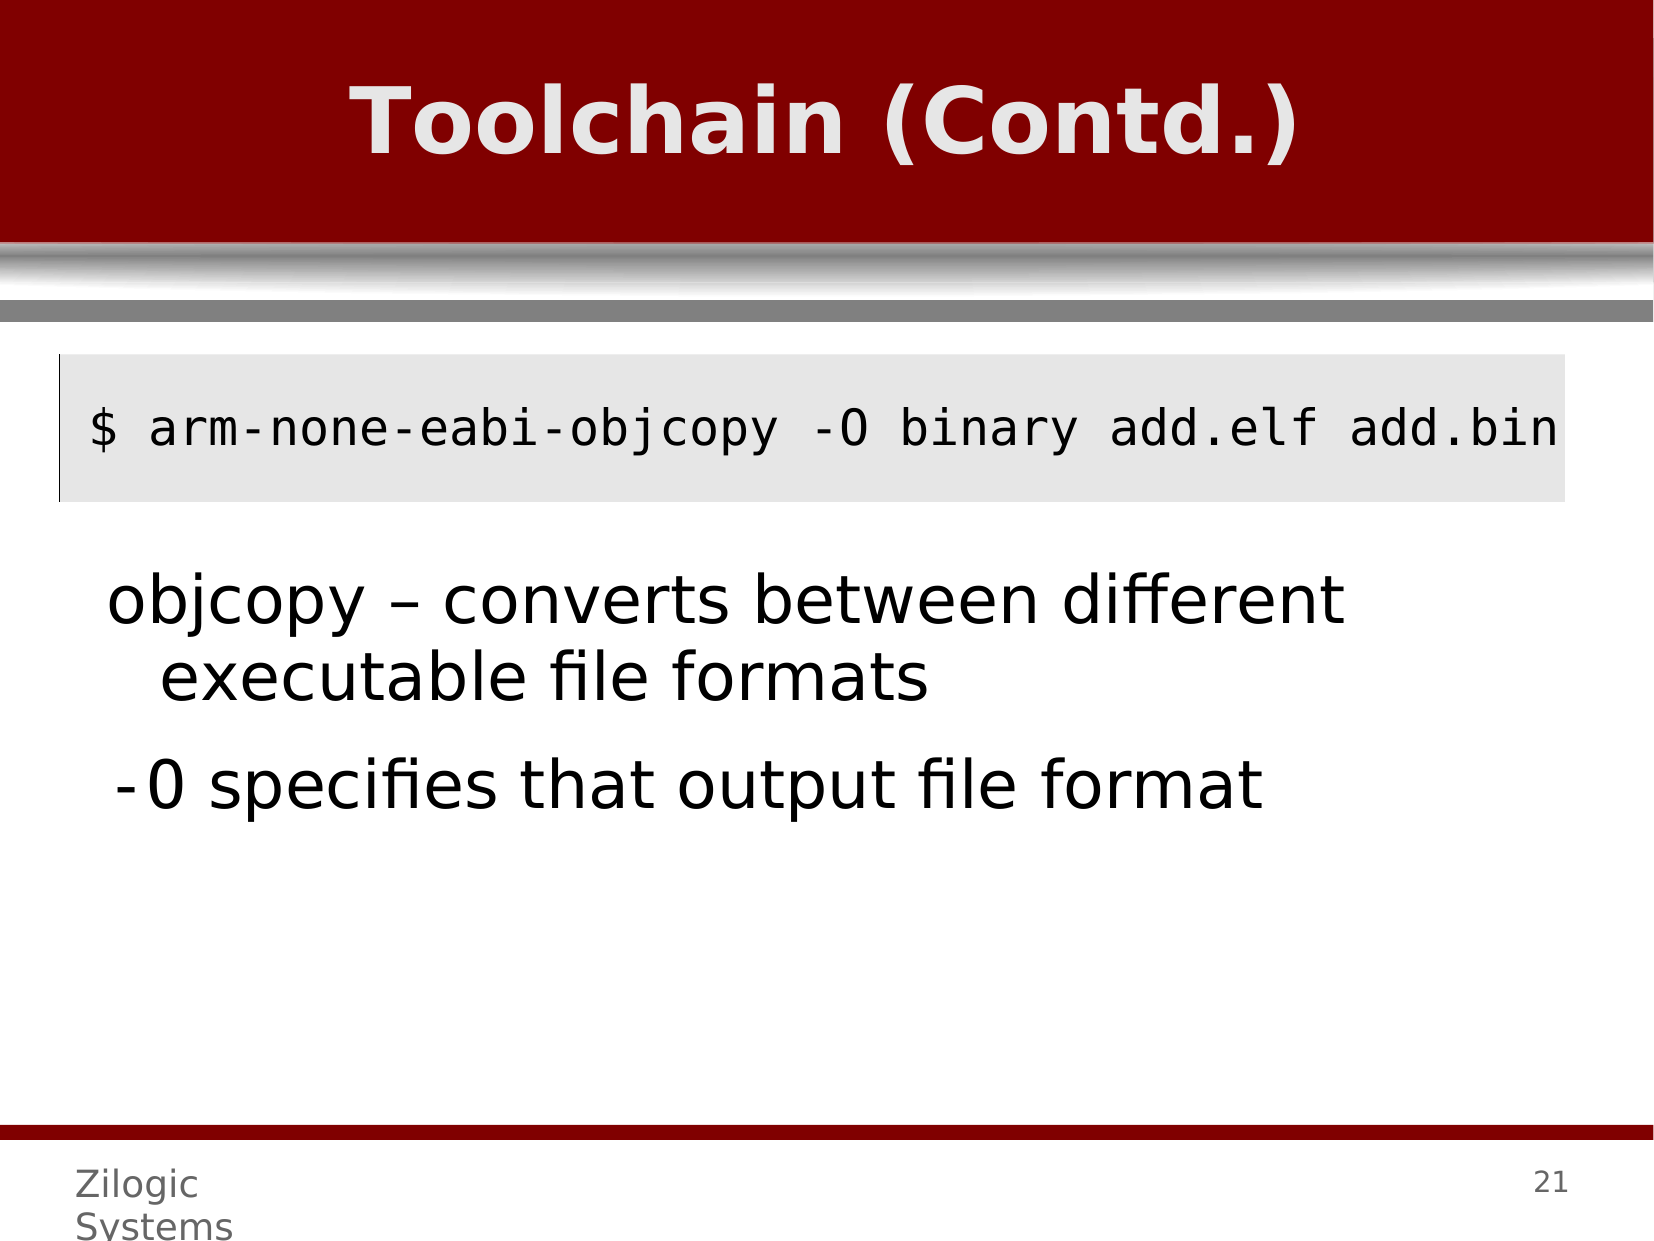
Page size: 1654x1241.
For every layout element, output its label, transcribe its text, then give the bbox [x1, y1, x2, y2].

text_box $ arm-none-eabi-objcopy -O binary add.elf add.bin [60, 354, 1565, 502]
list objcopy – converts between different executable file formats -O specifies that output file format [88, 561, 1572, 1094]
title Toolchain (Contd.) [82, 18, 1571, 226]
